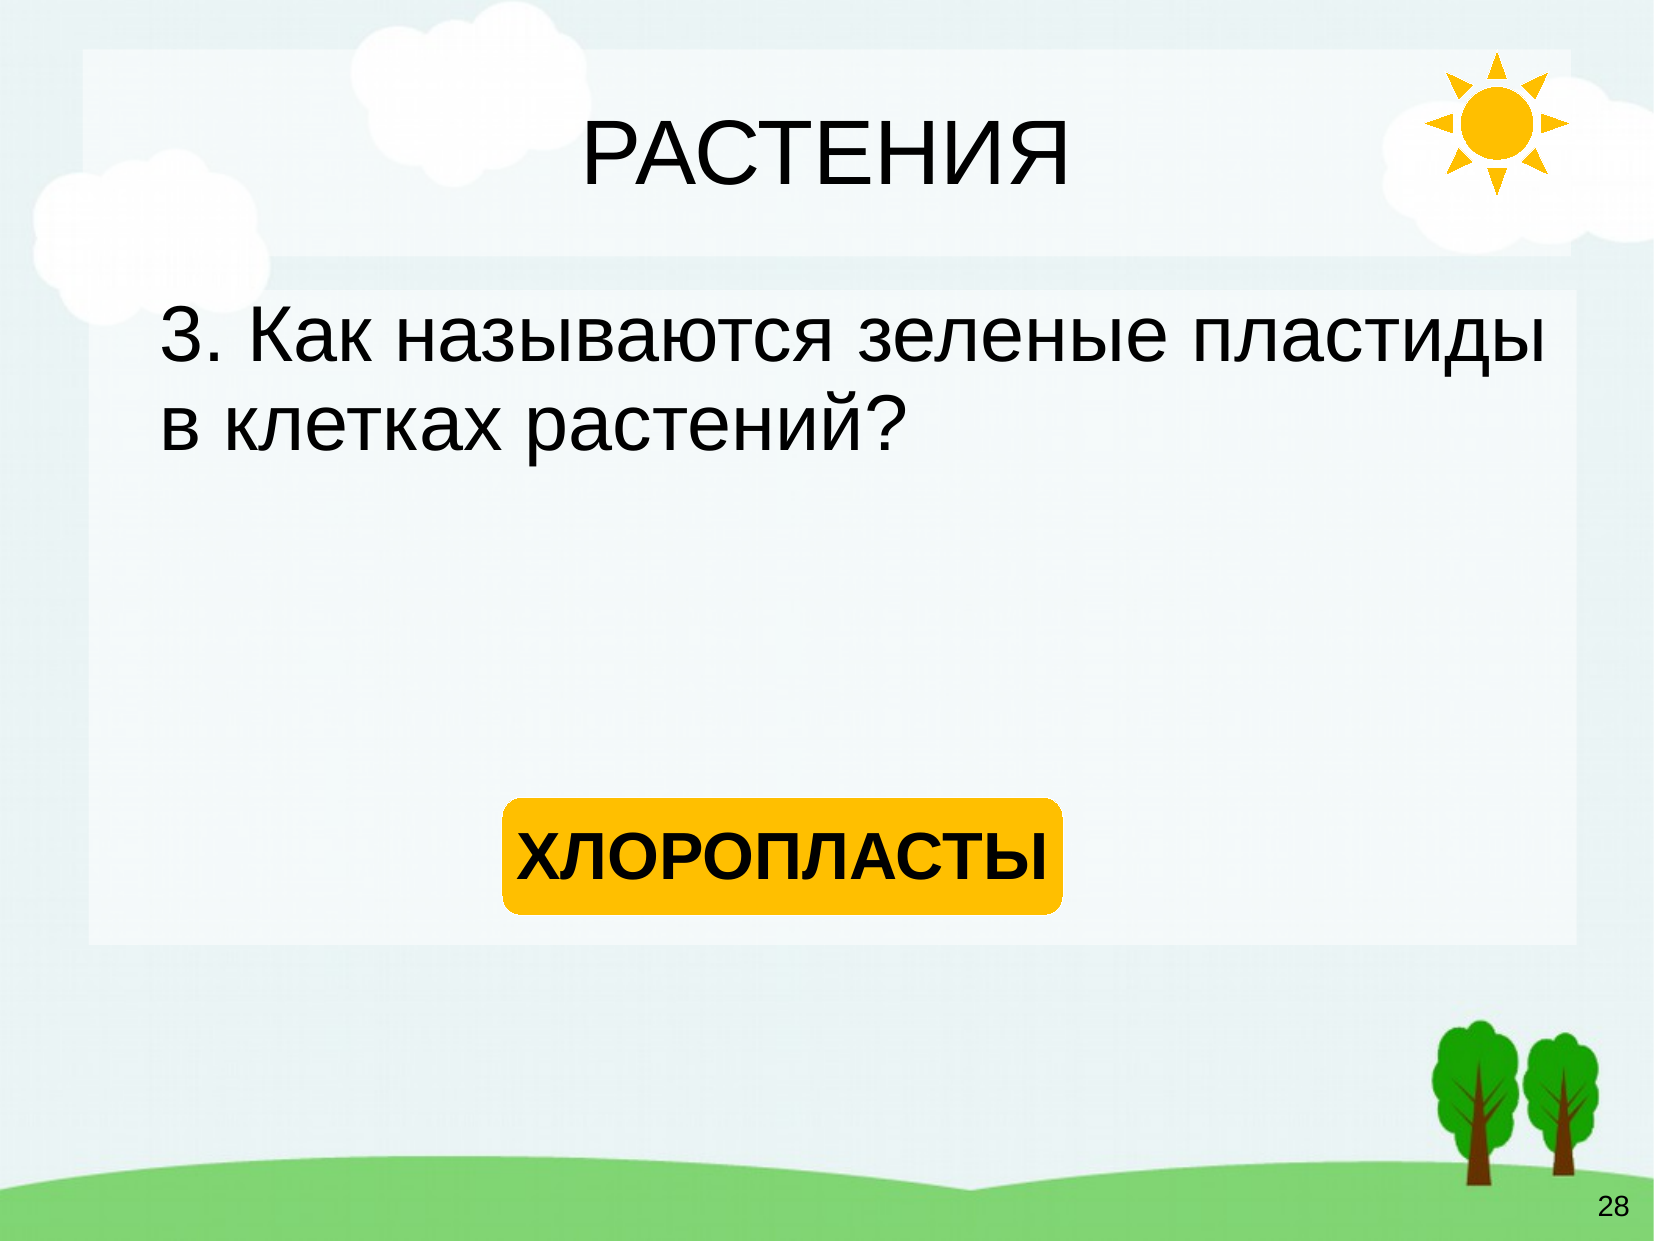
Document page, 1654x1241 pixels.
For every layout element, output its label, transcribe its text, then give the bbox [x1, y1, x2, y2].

text_box [1444, 71, 1474, 100]
picture [0, 0, 1654, 1241]
text_box [1520, 71, 1550, 100]
text_box ХЛОРОПЛАСТЫ [501, 797, 1064, 916]
text_box [1486, 49, 1508, 80]
list 3. Как называются зеленые пластиды в клетках растений? [88, 290, 1577, 945]
text_box [1423, 112, 1454, 134]
text_box [1460, 86, 1535, 161]
text_box [1540, 112, 1571, 134]
text_box [1486, 167, 1508, 198]
text_box [1520, 146, 1550, 176]
title РАСТЕНИЯ [82, 49, 1571, 257]
text_box [1444, 146, 1474, 176]
